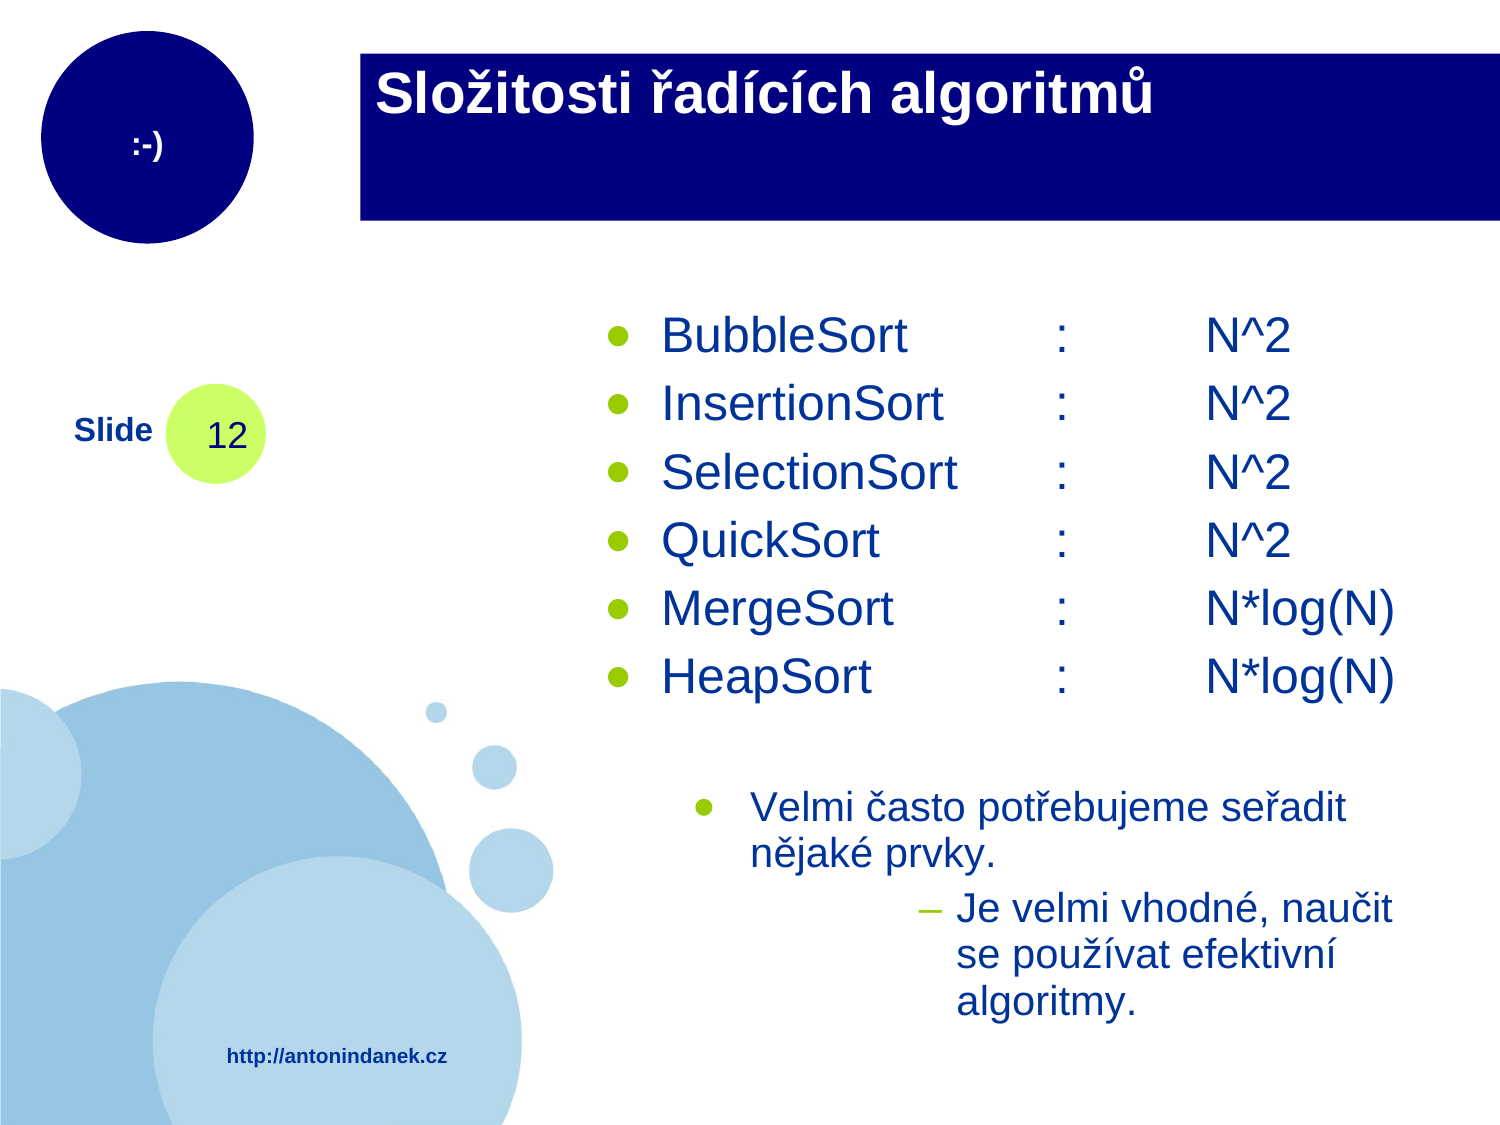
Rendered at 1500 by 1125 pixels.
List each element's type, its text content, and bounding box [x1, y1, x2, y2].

list Velmi často potřebujeme seřadit nějaké prvky. Je velmi vhodné, naučit se používat efektivní algoritmy. [679, 775, 1418, 1034]
title Složitosti řadících algoritmů [360, 53, 1500, 221]
picture [0, 638, 625, 1125]
list BubbleSort : N^2 InsertionSort : N^2 SelectionSort : N^2 QuickSort : N^2 MergeSort : N*log(N) HeapSort : N*log(N) [590, 299, 1447, 768]
